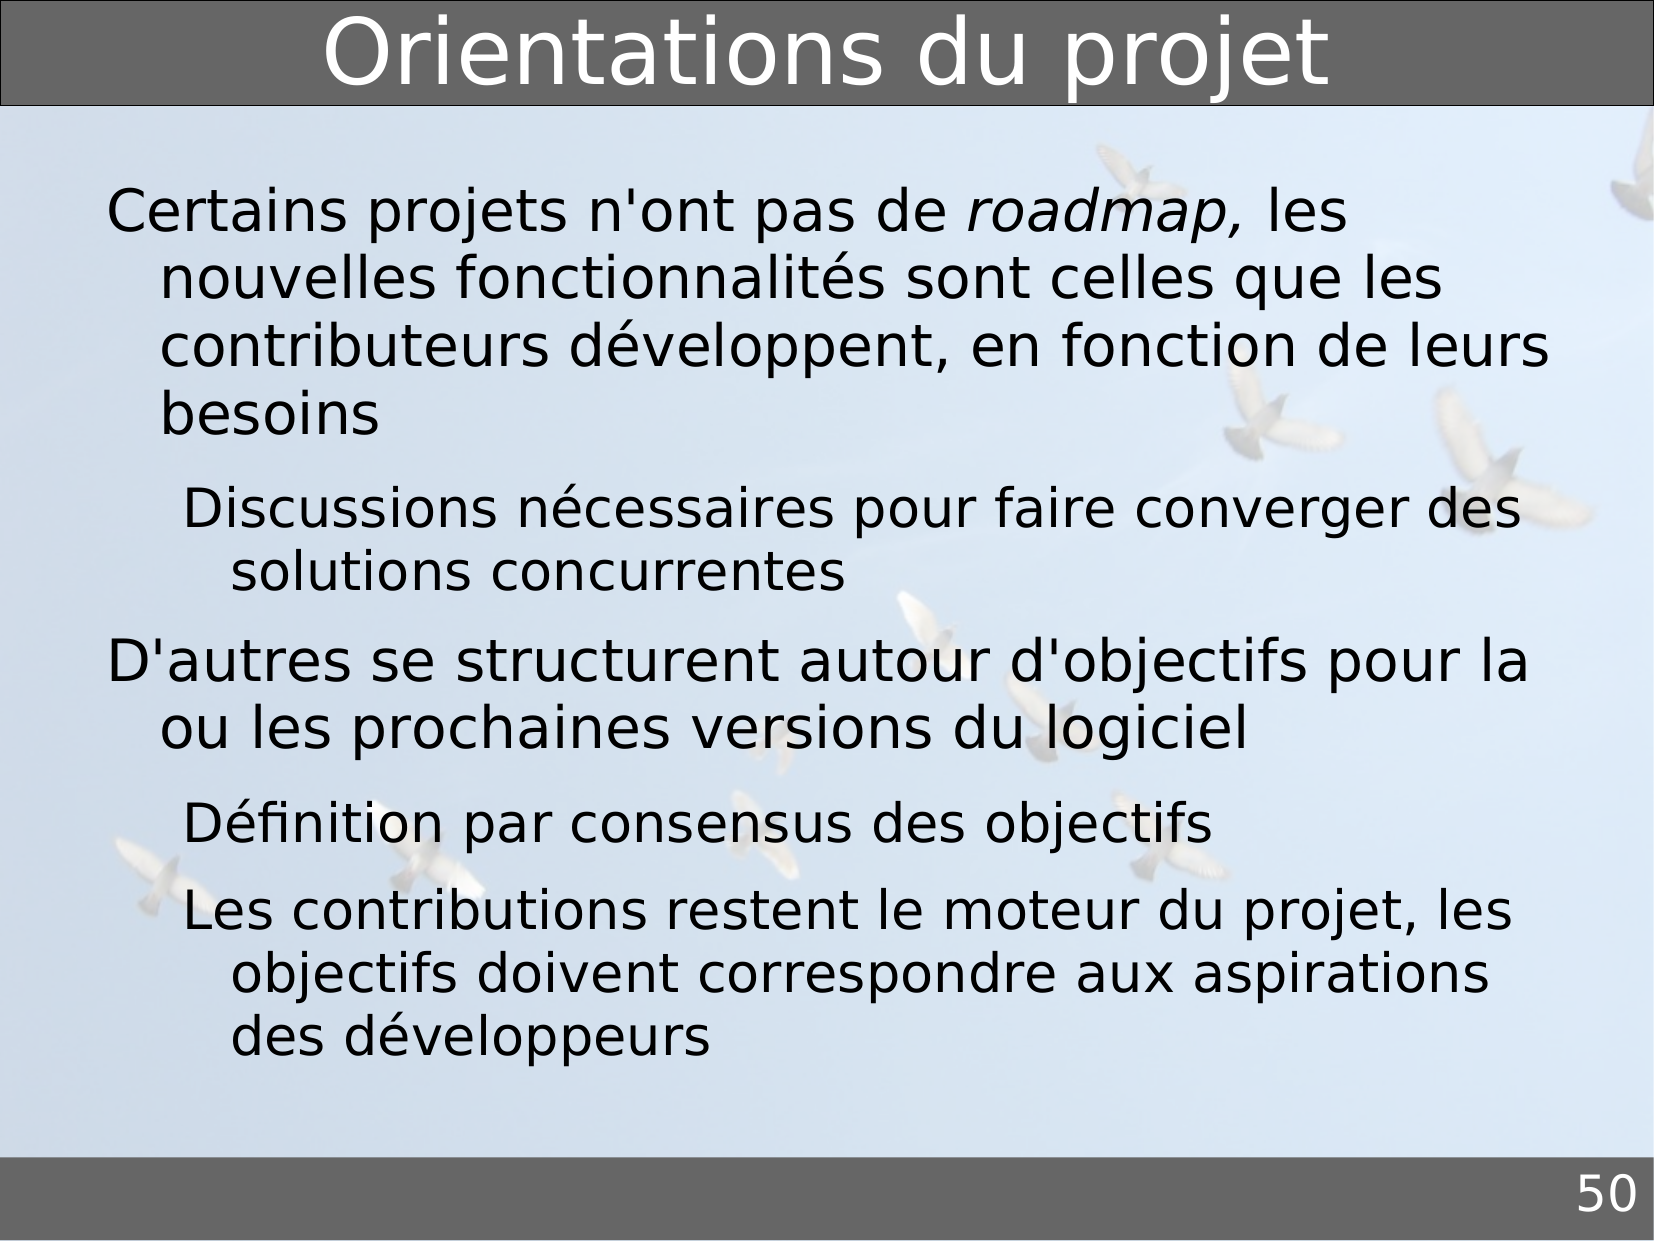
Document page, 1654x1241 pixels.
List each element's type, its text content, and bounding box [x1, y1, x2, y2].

title Orientations du projet [0, 0, 1654, 107]
list Certains projets n'ont pas de roadmap, les nouvelles fonctionnalités sont celles que les contributeurs développent, en fonction de leurs besoins Discussions nécessaires pour faire converger des solutions concurrentes D'autres se structurent autour d'objectifs pour la ou les prochaines versions du logiciel Définition par consensus des objectifs Les contributions restent le moteur du projet, les objectifs doivent correspondre aux aspirations des développeurs [88, 177, 1564, 1069]
